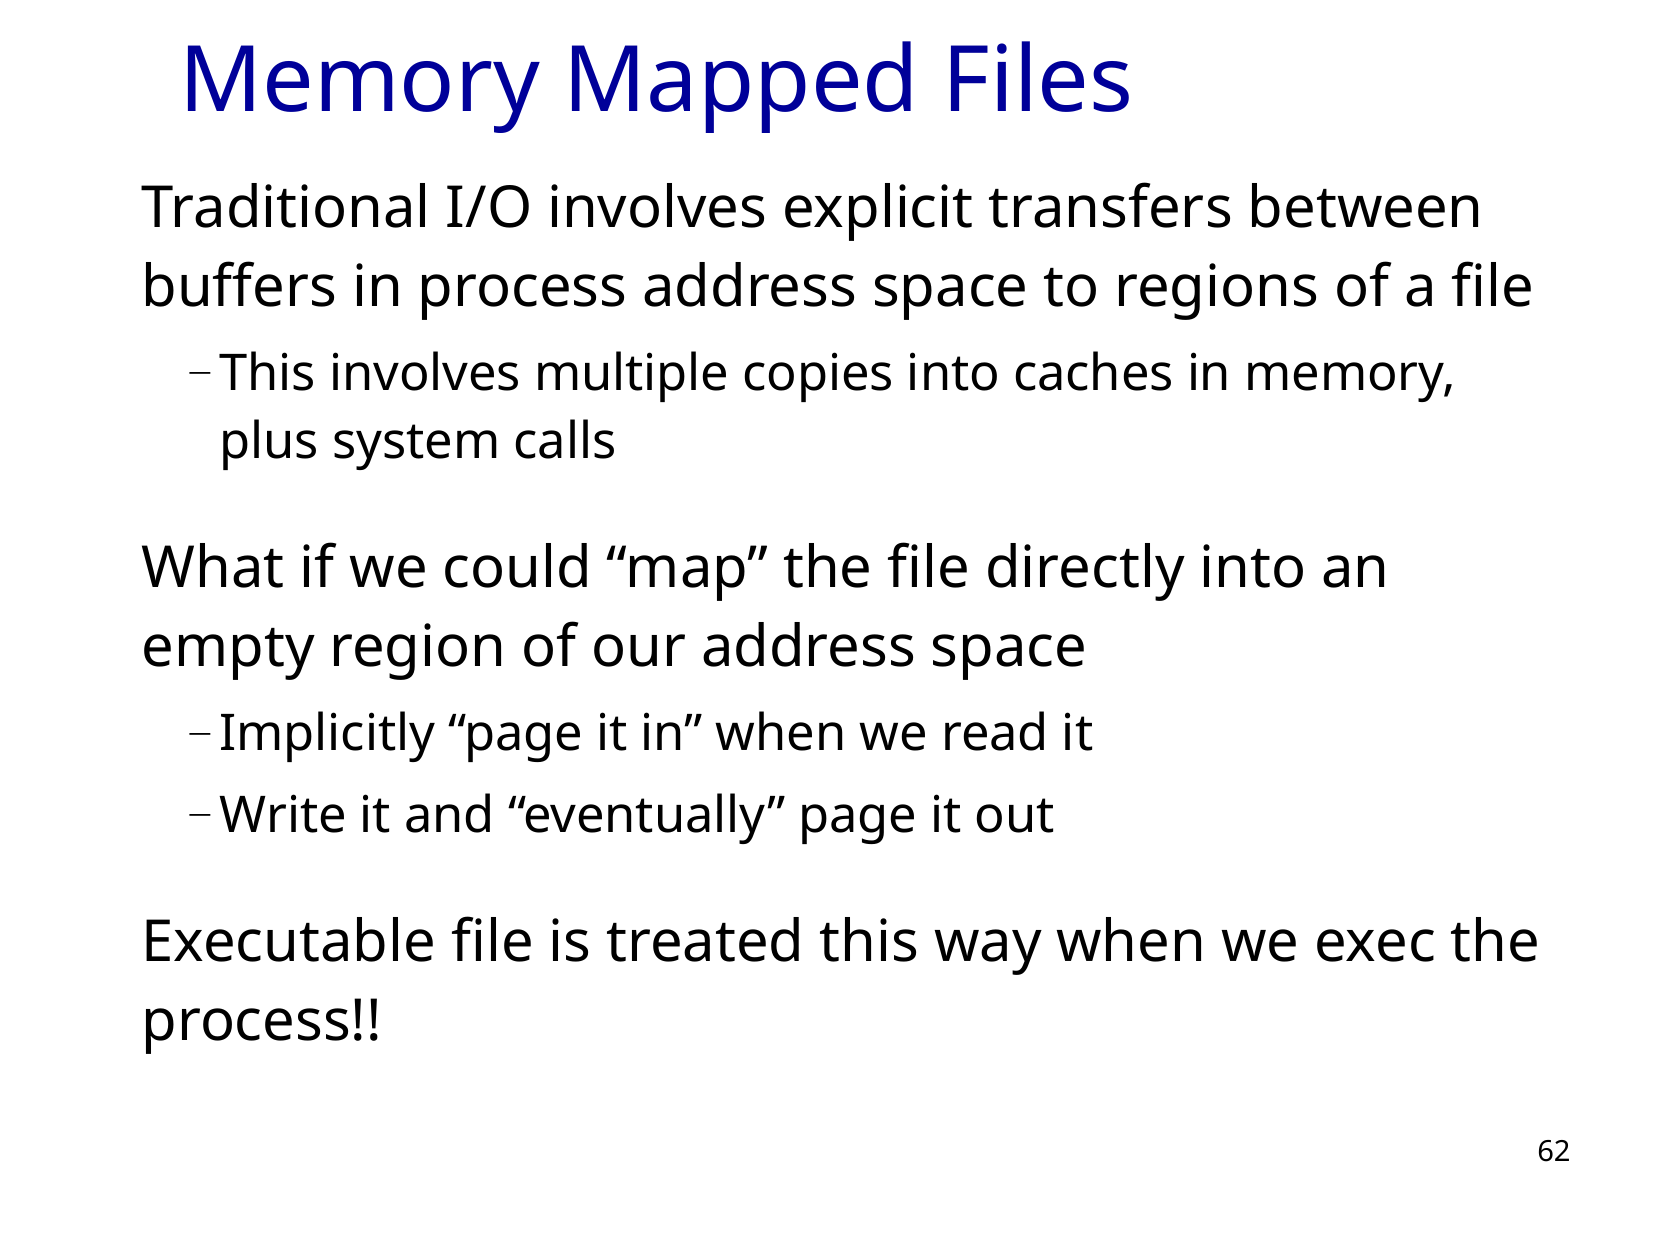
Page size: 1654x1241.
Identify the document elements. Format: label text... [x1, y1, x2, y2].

list Traditional I/O involves explicit transfers between buffers in process address space to regions of a file This involves multiple copies into caches in memory, plus system calls What if we could “map” the file directly into an empty region of our address space Implicitly “page it in” when we read it Write it and “eventually” page it out Executable file is treated this way when we exec the process!! [110, 165, 1544, 1089]
title Memory Mapped Files [179, 0, 1475, 165]
